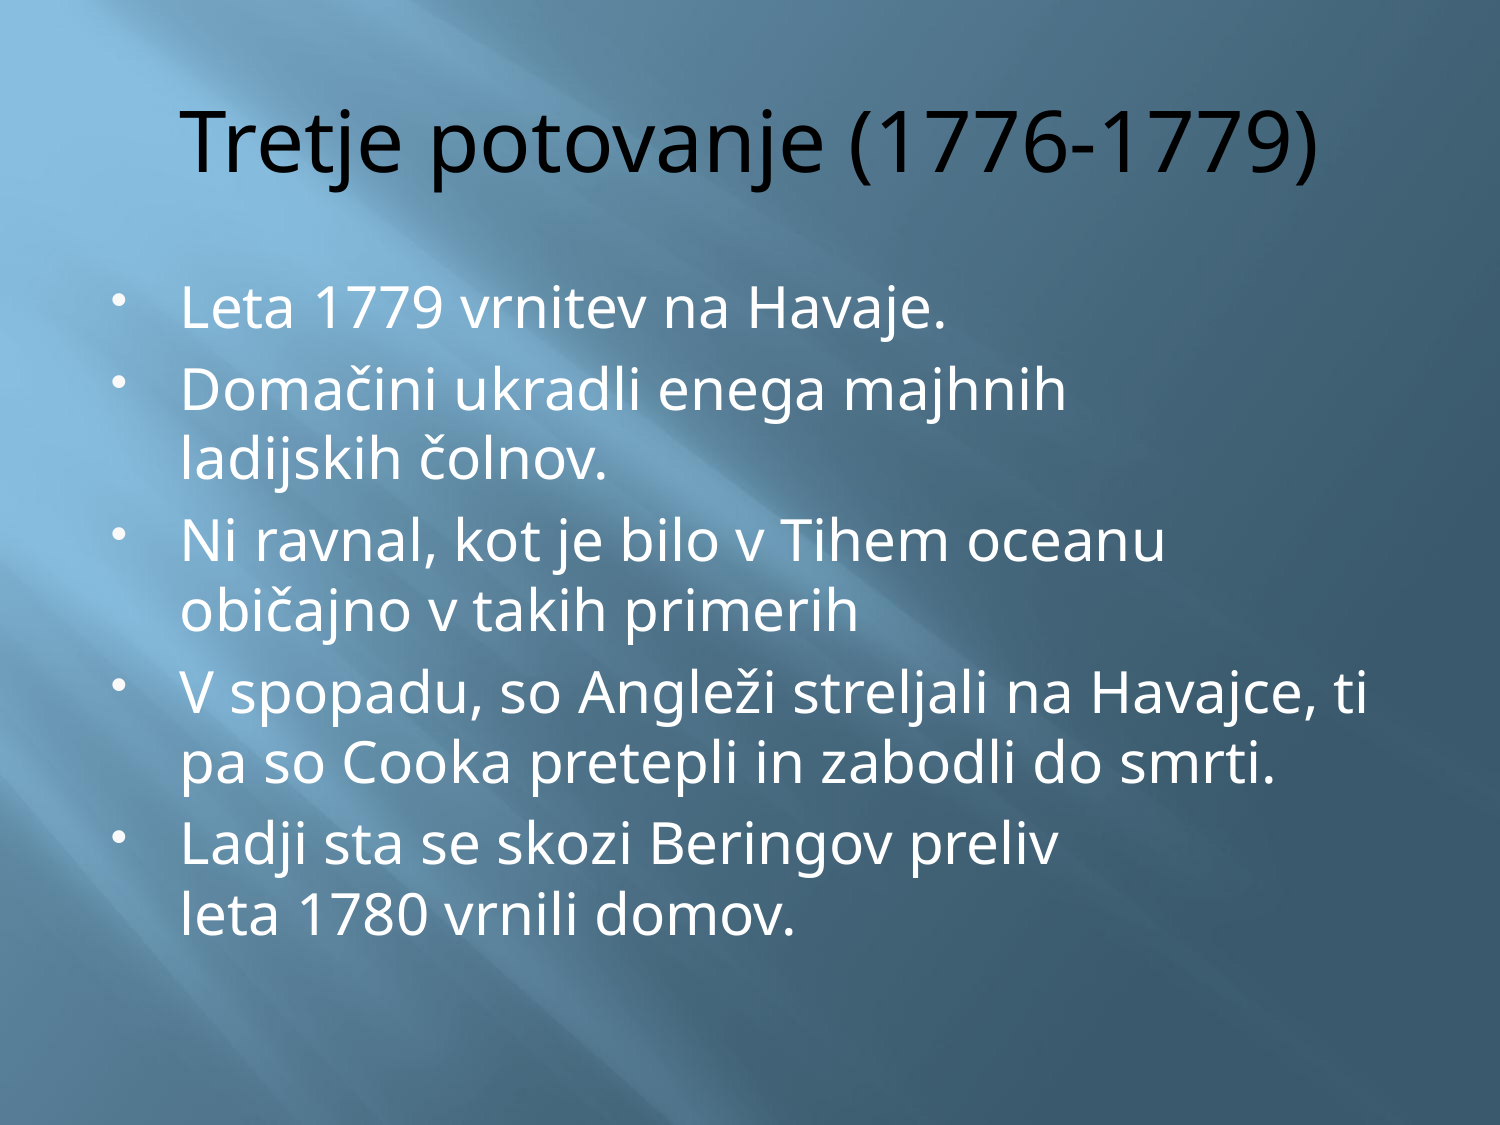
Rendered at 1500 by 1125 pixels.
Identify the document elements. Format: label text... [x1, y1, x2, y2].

title Tretje potovanje (1776-1779) [75, 45, 1425, 233]
list Leta 1779 vrnitev na Havaje. Domačini ukradli enega majhnih ladijskih čolnov. Ni ravnal, kot je bilo v Tihem oceanu običajno v takih primerih V spopadu, so Angleži streljali na Havajce, ti pa so Cooka pretepli in zabodli do smrti. Ladji sta se skozi Beringov preliv leta 1780 vrnili domov. [75, 262, 1425, 1035]
picture [0, 0, 1500, 1125]
